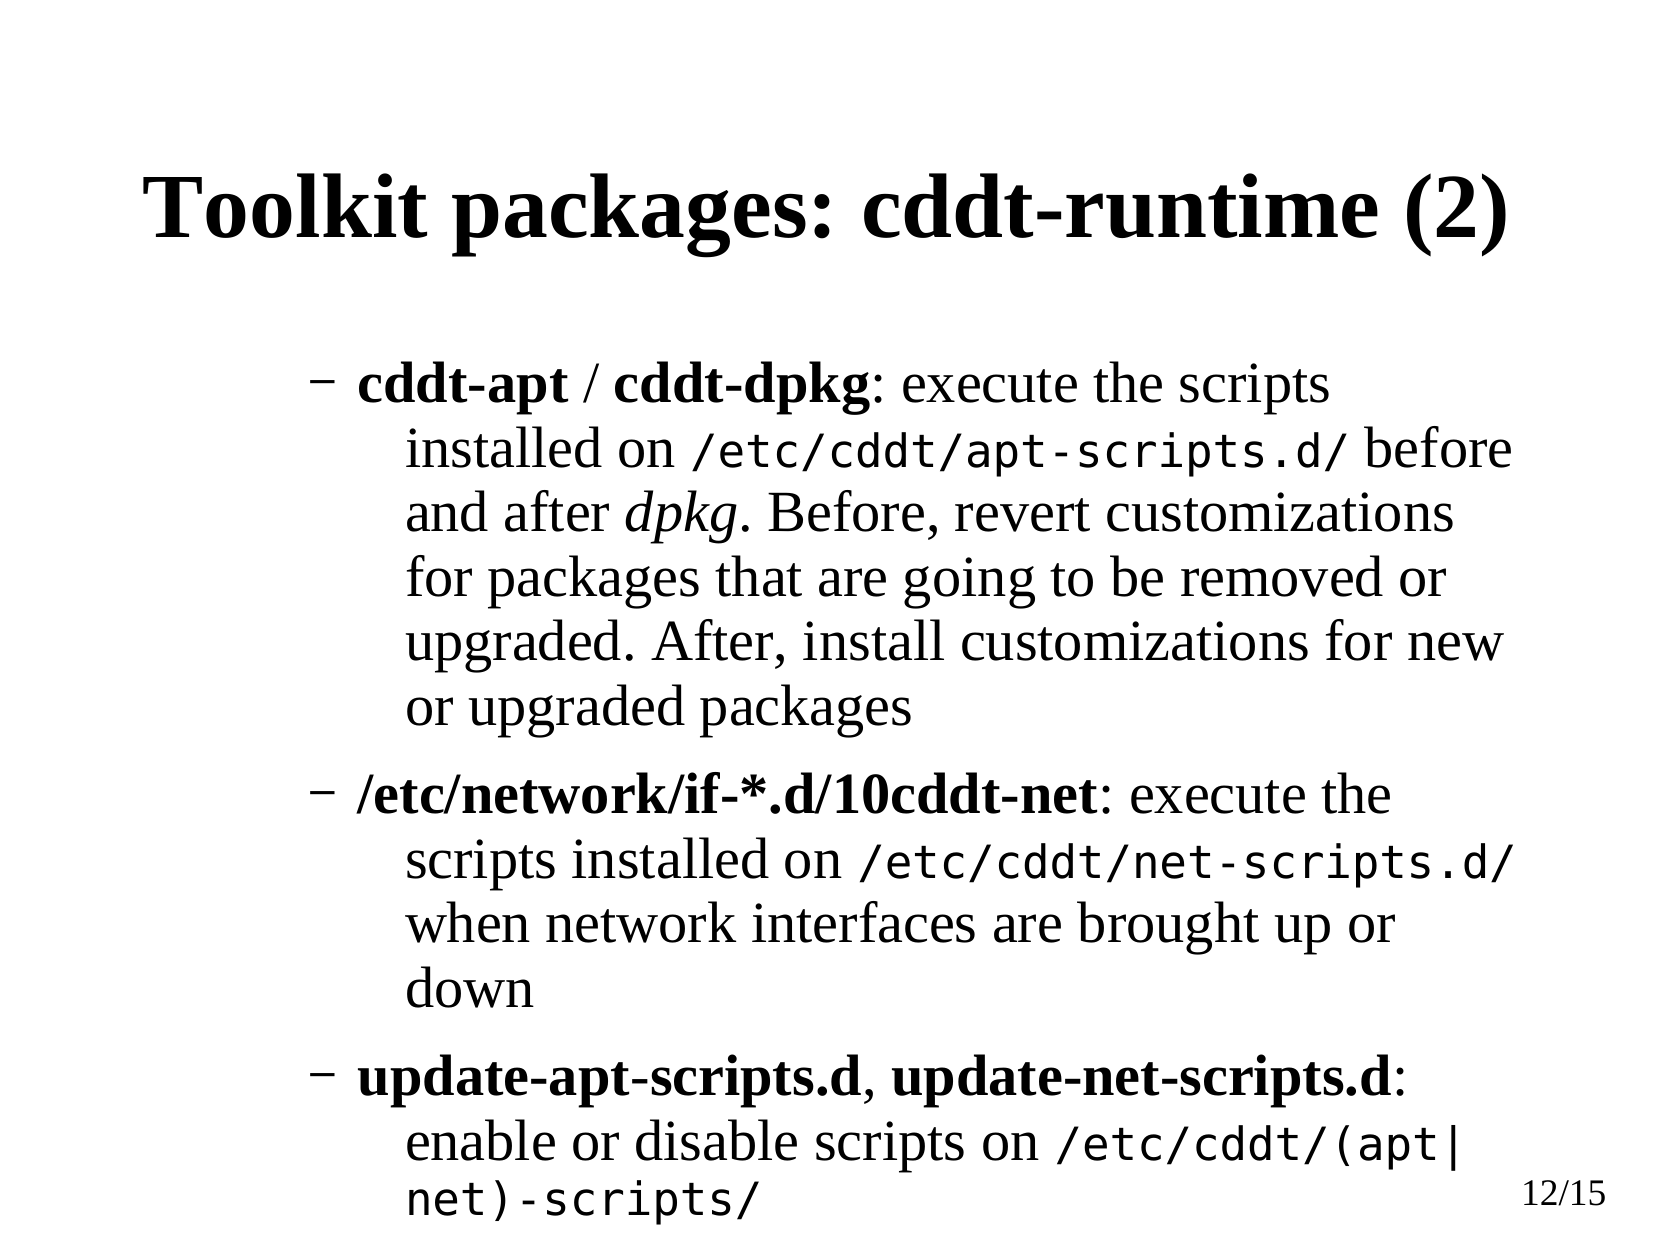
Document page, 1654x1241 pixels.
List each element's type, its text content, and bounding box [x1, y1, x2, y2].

list cddt-apt / cddt-dpkg: execute the scripts installed on /etc/cddt/apt-scripts.d/ before and after dpkg. Before, revert customizations for packages that are going to be removed or upgraded. After, install customizations for new or upgraded packages /etc/network/if-*.d/10cddt-net: execute the scripts installed on /etc/cddt/net-scripts.d/ when network interfaces are brought up or down update-apt-scripts.d, update-net-scripts.d: enable or disable scripts on /etc/cddt/(apt|net)-scripts/ [121, 350, 1534, 1132]
title Toolkit packages: cddt-runtime (2) [121, 102, 1534, 311]
